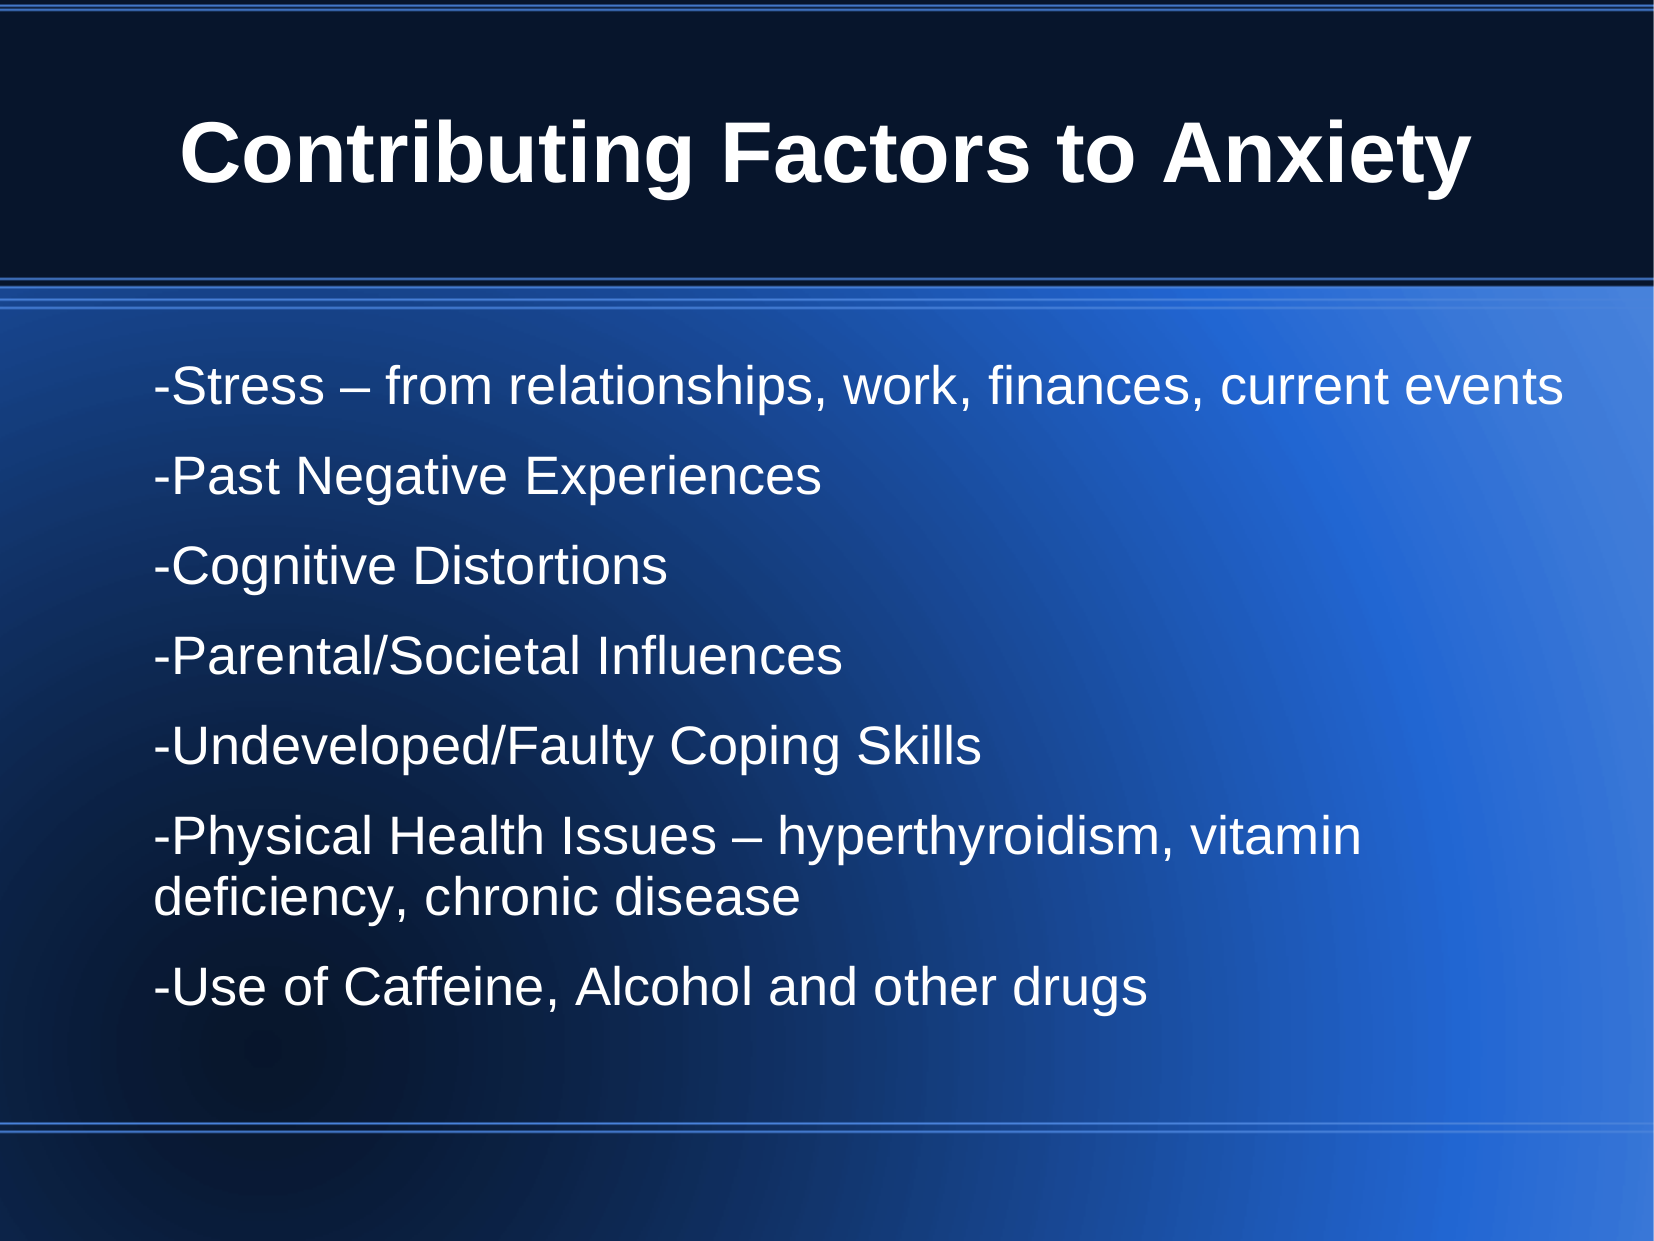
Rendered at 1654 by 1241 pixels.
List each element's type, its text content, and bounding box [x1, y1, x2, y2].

picture [0, 0, 1654, 1241]
title Contributing Factors to Anxiety [82, 49, 1571, 257]
list -Stress – from relationships, work, finances, current events -Past Negative Experiences -Cognitive Distortions -Parental/Societal Influences -Undeveloped/Faulty Coping Skills -Physical Health Issues – hyperthyroidism, vitamin deficiency, chronic disease -Use of Caffeine, Alcohol and other drugs [82, 355, 1571, 1058]
